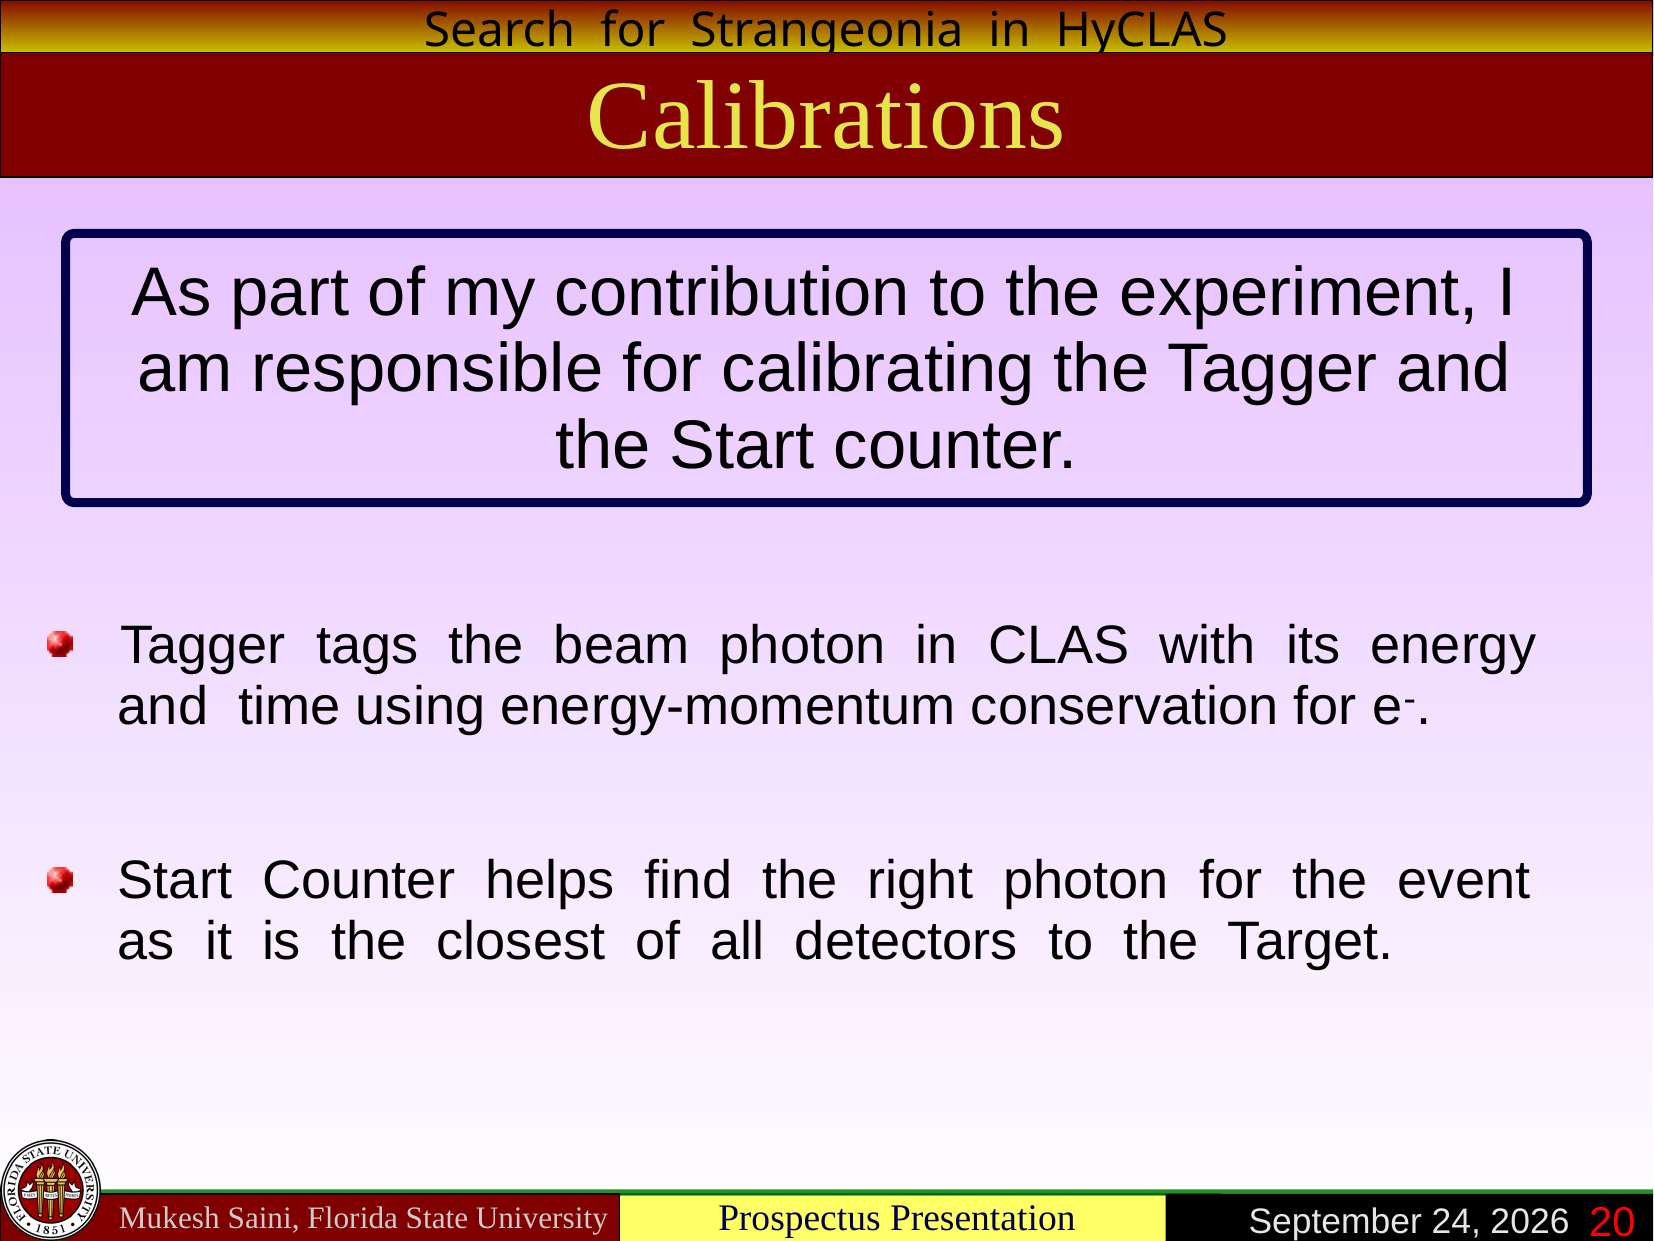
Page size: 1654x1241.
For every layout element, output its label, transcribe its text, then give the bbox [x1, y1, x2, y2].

text_box As part of my contribution to the experiment, I am responsible for calibrating the Tagger and the Start counter. [114, 243, 1539, 493]
title Calibrations [430, 56, 1223, 175]
text_box Tagger tags the beam photon in CLAS with its energy and time using energy-momentum conservation for e-. Start Counter helps find the right photon for the event as it is the closest of all detectors to the Target. [30, 602, 1623, 1016]
picture [0, 1139, 101, 1241]
